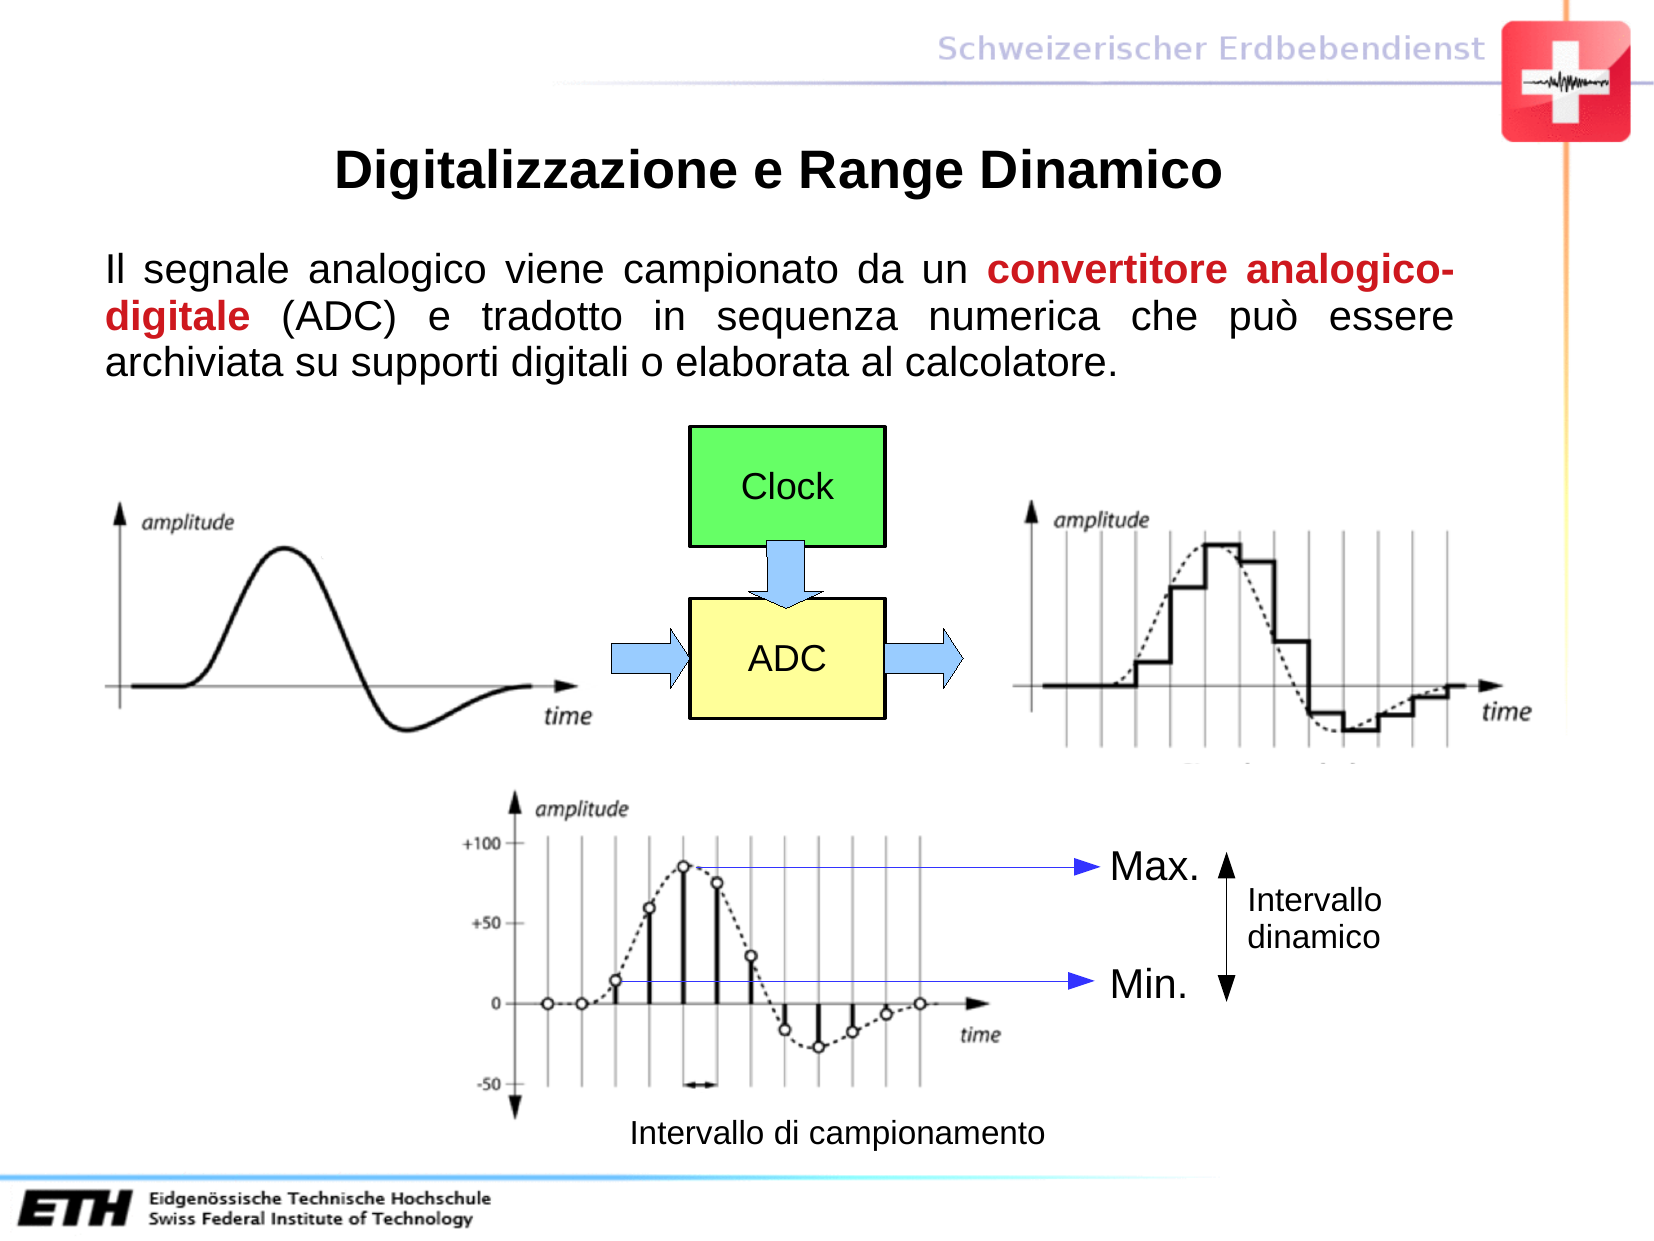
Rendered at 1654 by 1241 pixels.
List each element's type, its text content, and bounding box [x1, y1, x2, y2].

text_box Max. [1227, 879, 1232, 897]
text_box Intervallo dinamico [1232, 874, 1434, 983]
text_box [884, 628, 964, 689]
text_box Clock [690, 426, 886, 547]
text_box ADC [690, 598, 886, 719]
text_box [611, 628, 691, 689]
text_box Digitalizzazione e Range Dinamico Il segnale analogico viene campionato da un convertitore analogico-digitale (ADC) e tradotto in sequenza numerica che può essere archiviata su supporti digitali o elaborata al calcolatore. [90, 131, 1471, 394]
picture [0, 0, 1654, 1241]
text_box Max. [1094, 835, 1236, 897]
text_box Min. [1094, 953, 1236, 1015]
text_box Intervallo di campionamento [614, 1106, 1066, 1196]
text_box Min. [1227, 953, 1232, 975]
text_box [748, 540, 824, 609]
